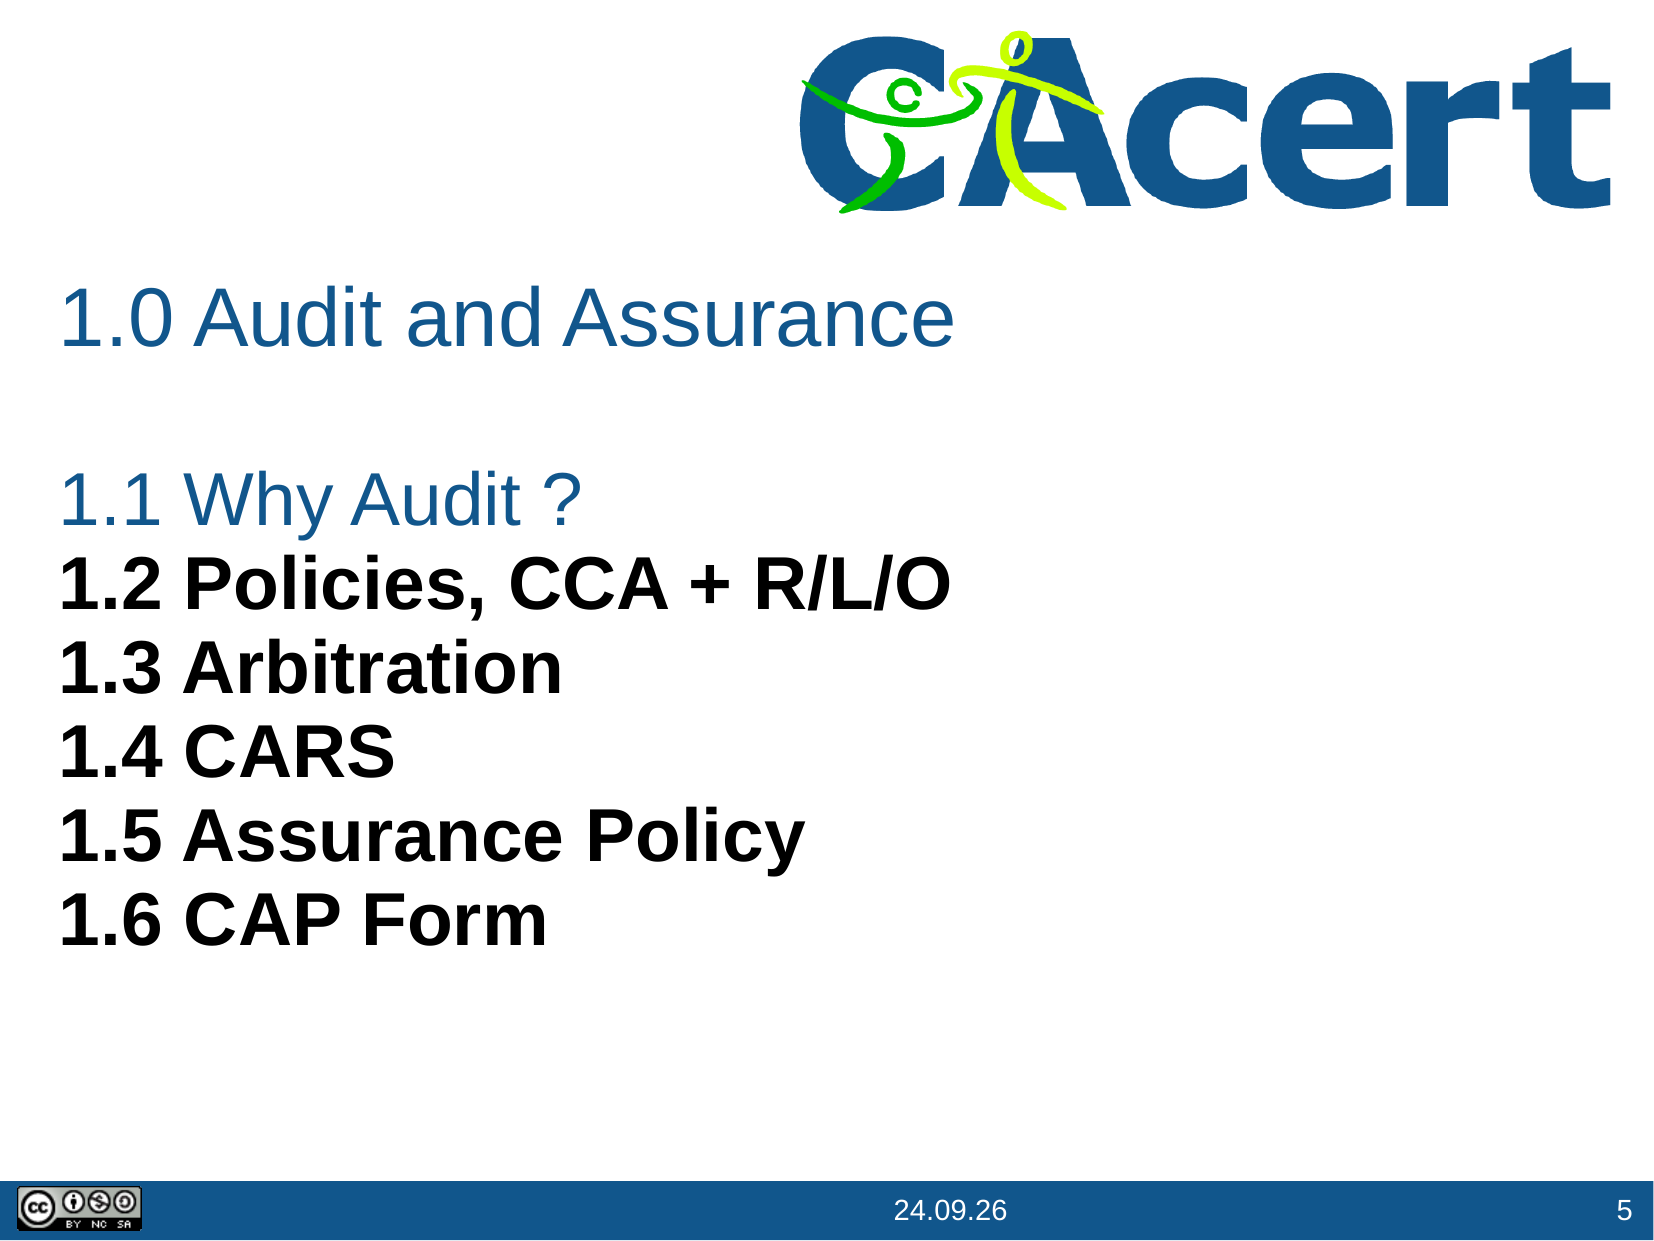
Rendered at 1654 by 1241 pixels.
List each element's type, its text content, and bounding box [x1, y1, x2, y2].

title 1.0 Audit and Assurance 1.1 Why Audit ? 1.2 Policies, CCA + R/L/O 1.3 Arbitration 1.4 CARS 1.5 Assurance Policy 1.6 CAP Form [59, 271, 1548, 1130]
picture [17, 1186, 142, 1231]
picture [797, 27, 1613, 215]
